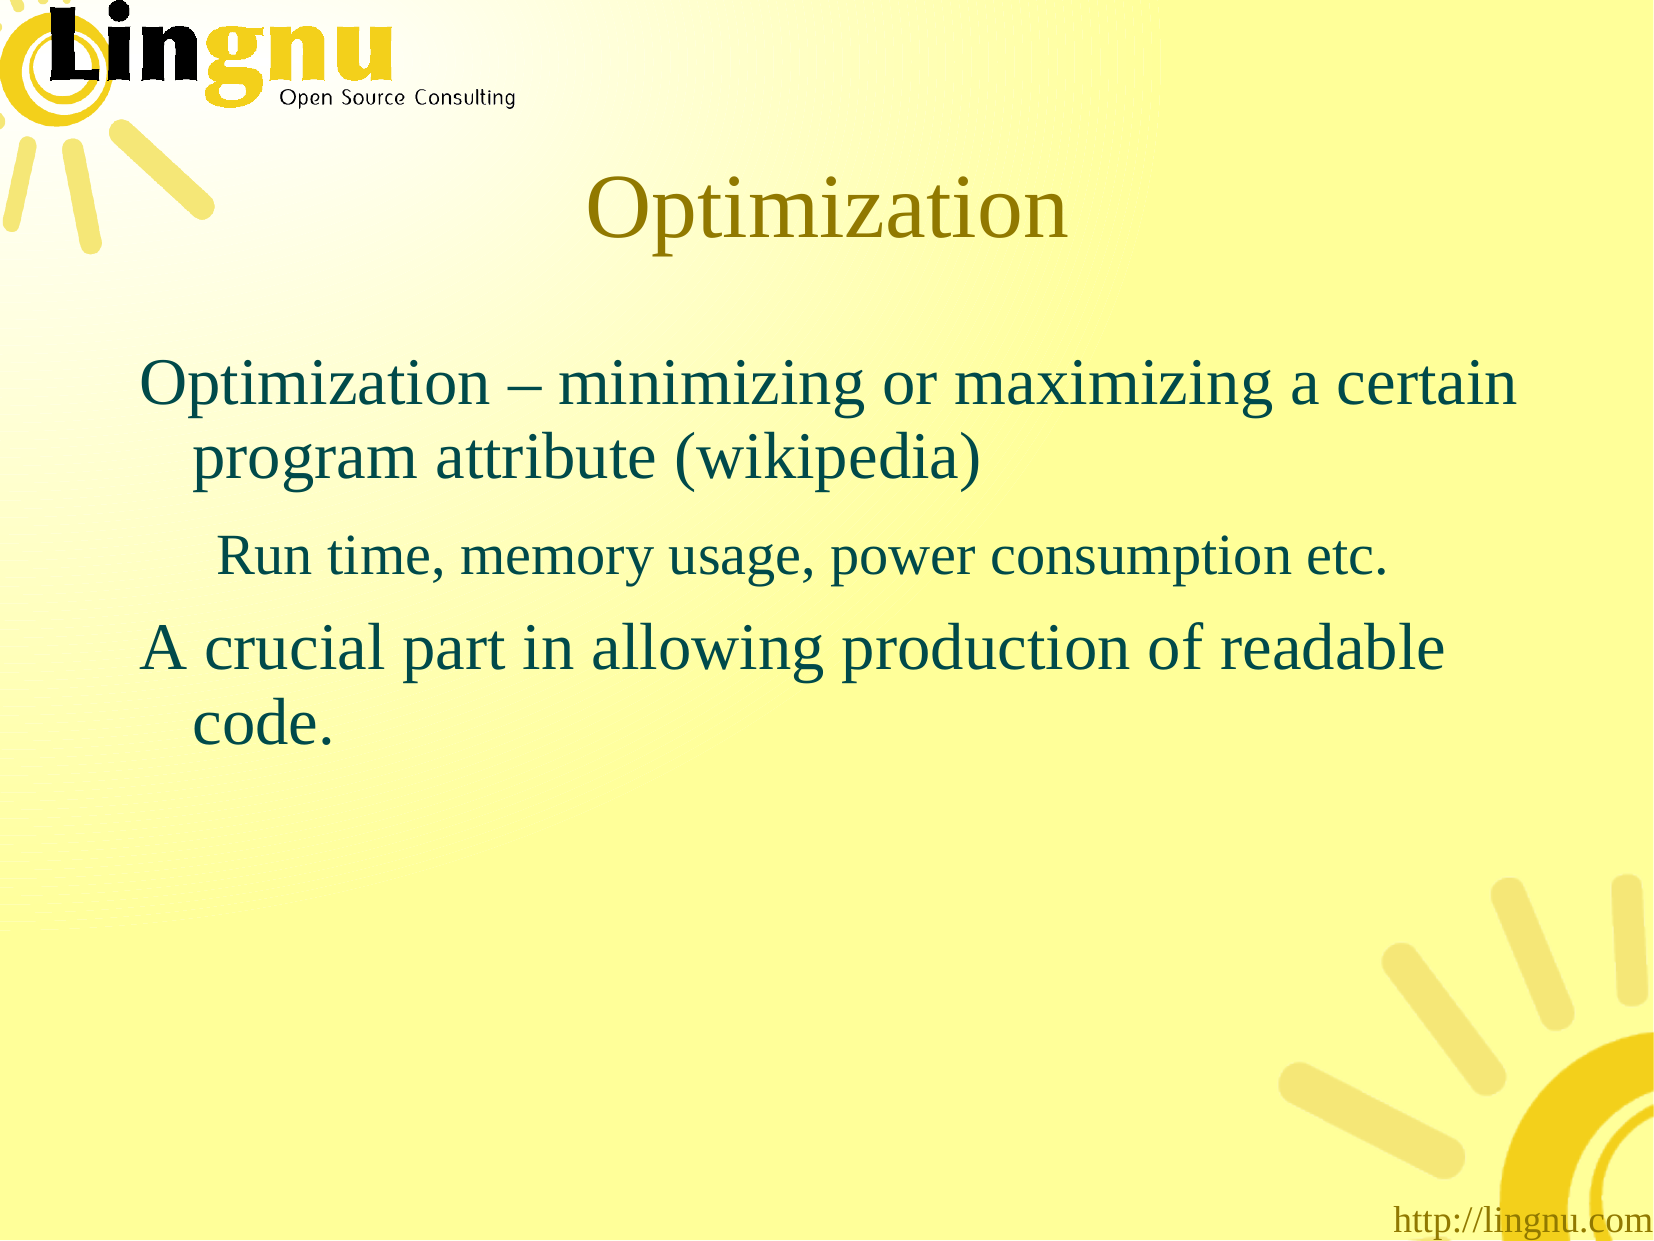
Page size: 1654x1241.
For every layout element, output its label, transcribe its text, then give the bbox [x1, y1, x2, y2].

title Optimization [121, 102, 1534, 311]
list Optimization – minimizing or maximizing a certain program attribute (wikipedia) Run time, memory usage, power consumption etc. A crucial part in allowing production of readable code. [121, 344, 1534, 1127]
picture [0, 0, 516, 256]
picture [1256, 871, 1654, 1241]
